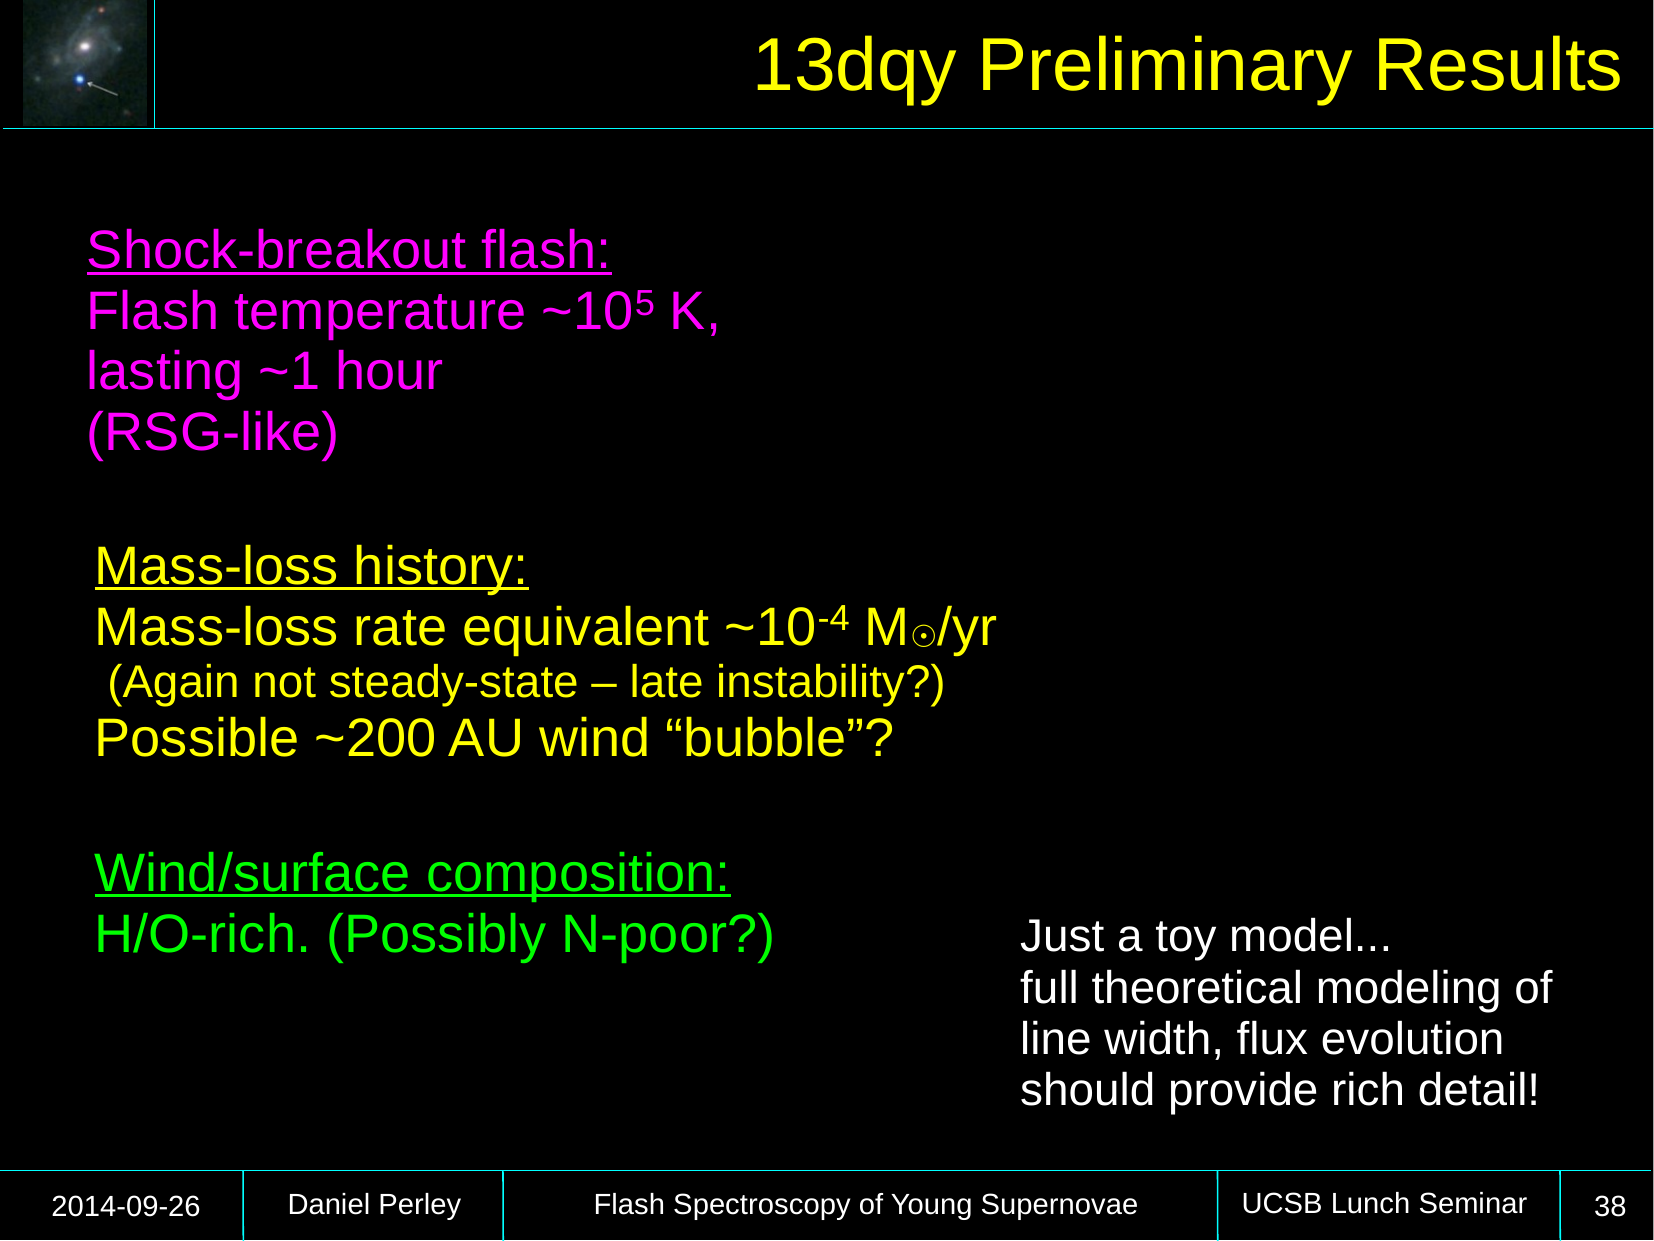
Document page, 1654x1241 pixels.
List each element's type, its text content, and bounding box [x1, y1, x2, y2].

title 13dqy Preliminary Results [187, 21, 1624, 108]
text_box Shock-breakout flash: Flash temperature ~105 K, lasting ~1 hour (RSG-like) [69, 209, 782, 474]
text_box Just a toy model... full theoretical modeling of line width, flux evolution should provide rich detail! [1002, 900, 1640, 1126]
text_box Mass-loss history: Mass-loss rate equivalent ~10-4 M☉/yr (Again not steady-state – late instability?) Possible ~200 AU wind “bubble”? [76, 525, 1024, 832]
text_box Wind/surface composition: H/O-rich. (Possibly N-poor?) [76, 832, 1024, 1035]
picture [23, 0, 147, 126]
